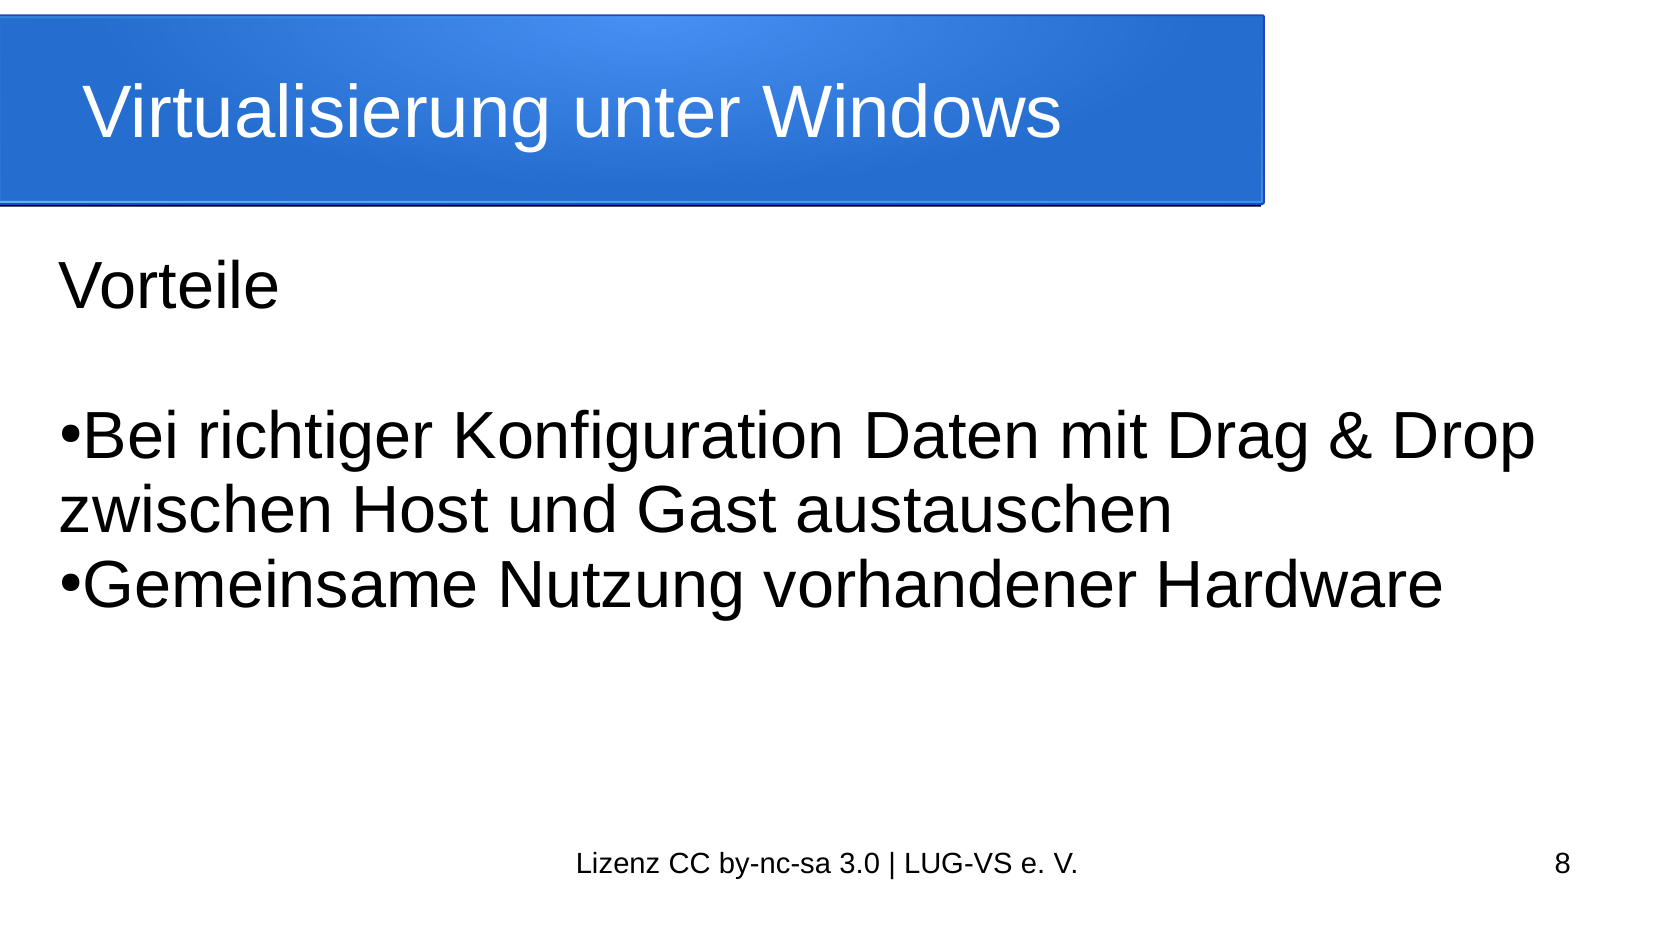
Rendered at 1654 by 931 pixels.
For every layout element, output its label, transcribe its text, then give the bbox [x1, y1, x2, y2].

text_box Vorteile Bei richtiger Konfiguration Daten mit Drag & Drop zwischen Host und Gast austauschen Gemeinsame Nutzung vorhandener Hardware [59, 248, 1607, 847]
title Virtualisierung unter Windows [82, 35, 1235, 189]
